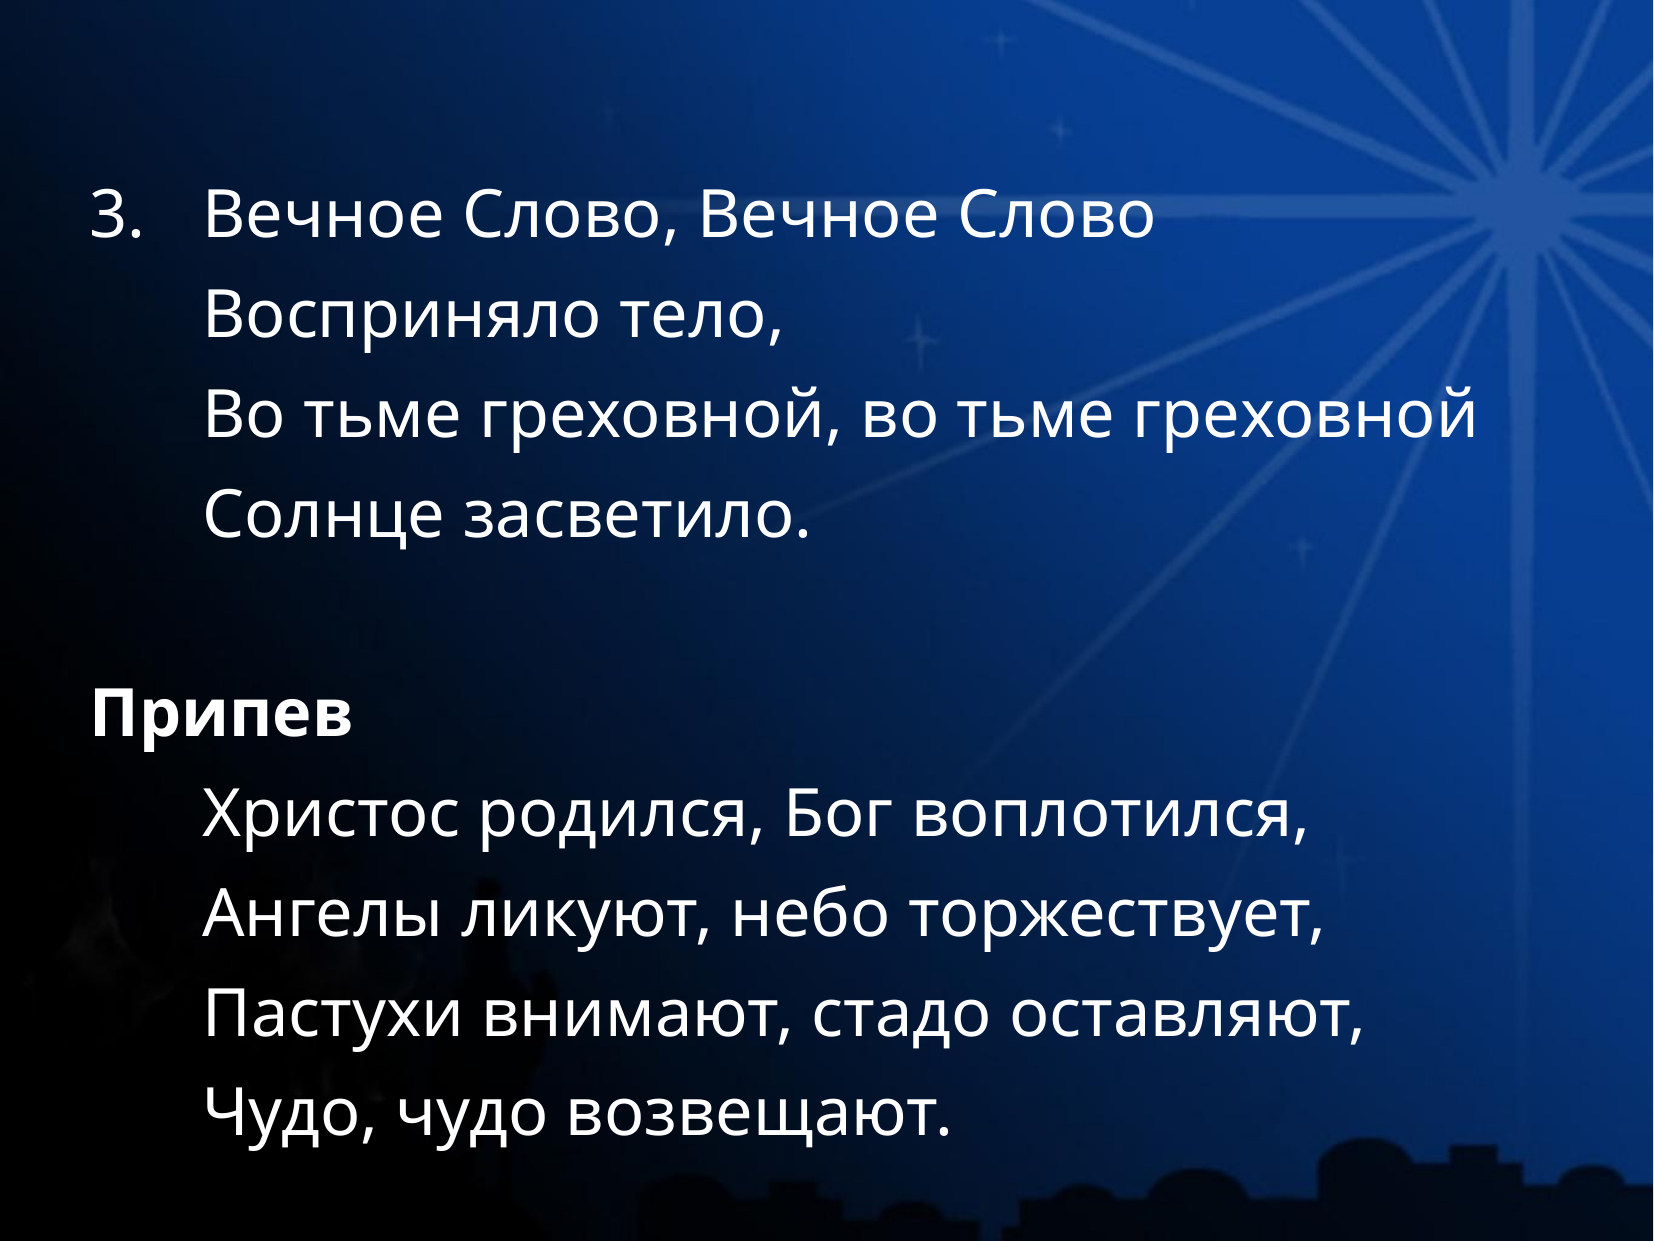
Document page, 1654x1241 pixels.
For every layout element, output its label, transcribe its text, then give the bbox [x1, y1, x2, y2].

text_box 3. Вечное Слово, Вечное Слово Восприняло тело, Во тьме греховной, во тьме греховной Солнце засветило. Припев Христос родился, Бог воплотился, Ангелы ликуют, небо торжествует, Пастухи внимают, стадо оставляют, Чудо, чудо возвещают. [75, 150, 1576, 1163]
picture [0, 0, 1654, 1241]
